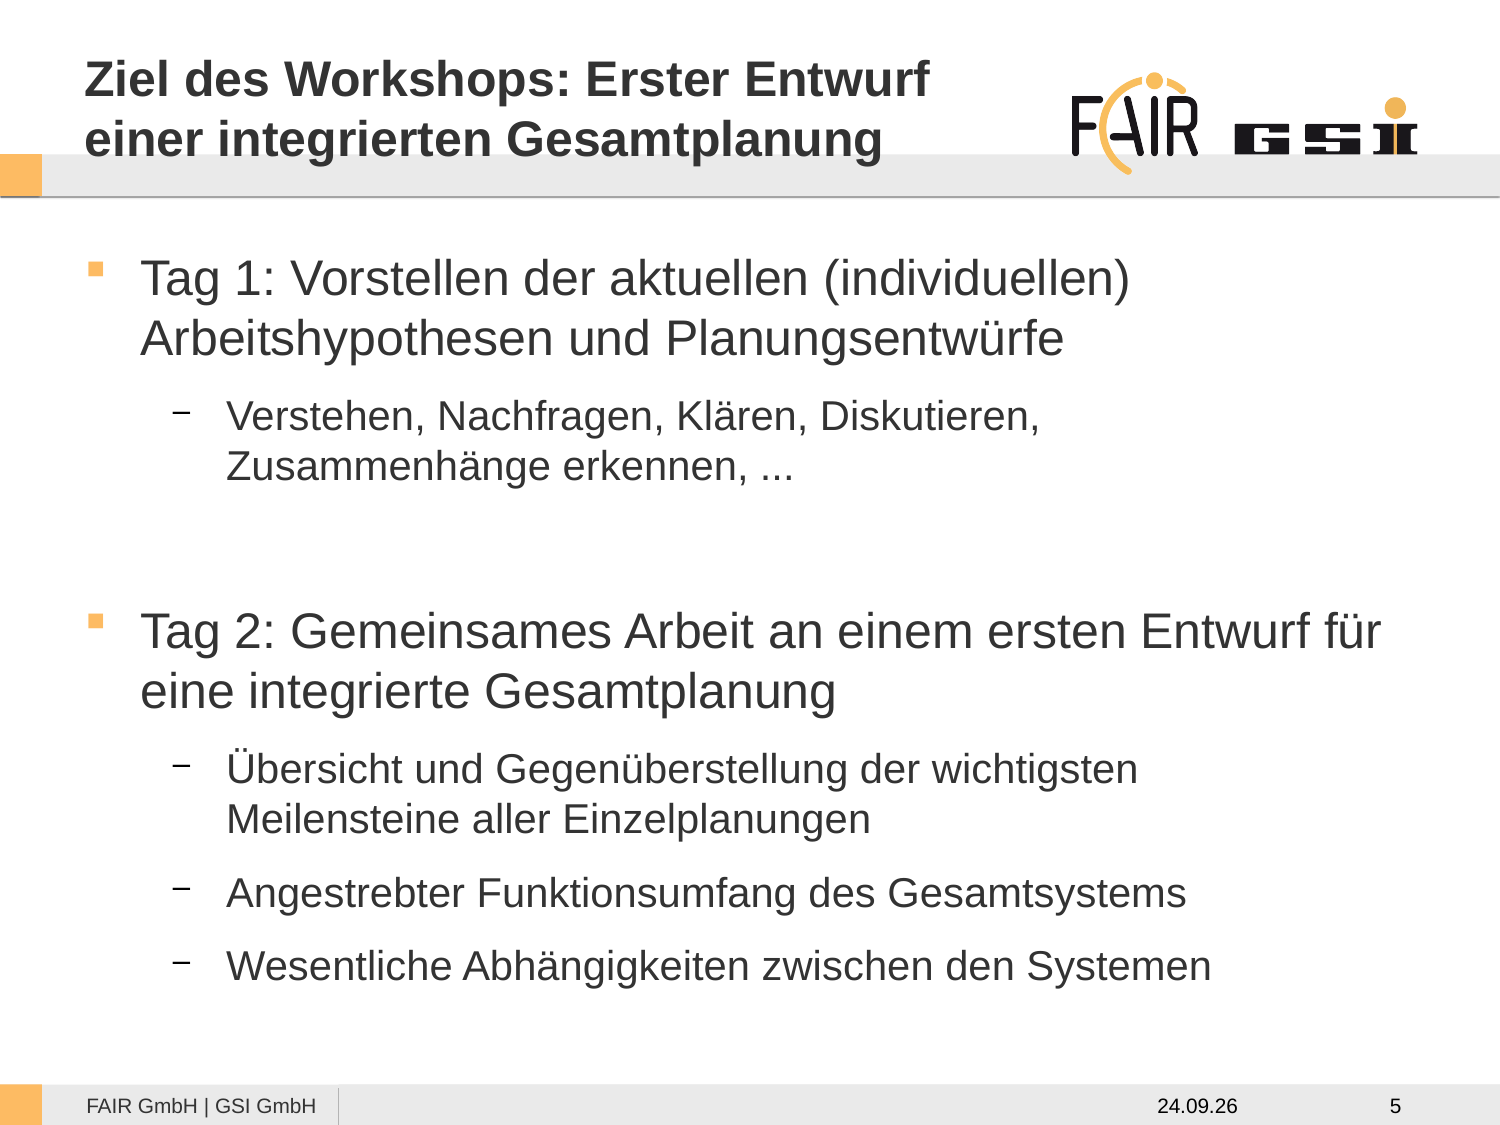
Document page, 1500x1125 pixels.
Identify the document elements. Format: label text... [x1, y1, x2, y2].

picture [1233, 95, 1419, 154]
title Ziel des Workshops: Erster Entwurf einer integrierten Gesamtplanung [69, 44, 986, 174]
list Tag 1: Vorstellen der aktuellen (individuellen) Arbeitshypothesen und Planungsentwürfe Verstehen, Nachfragen, Klären, Diskutieren, Zusammenhänge erkennen, ... Tag 2: Gemeinsames Arbeit an einem ersten Entwurf für eine integrierte Gesamtplanung Übersicht und Gegenüberstellung der wichtigsten Meilensteine aller Einzelplanungen Angestrebter Funktionsumfang des Gesamtsystems Wesentliche Abhängigkeiten zwischen den Systemen [69, 237, 1417, 1043]
picture [1071, 70, 1199, 177]
